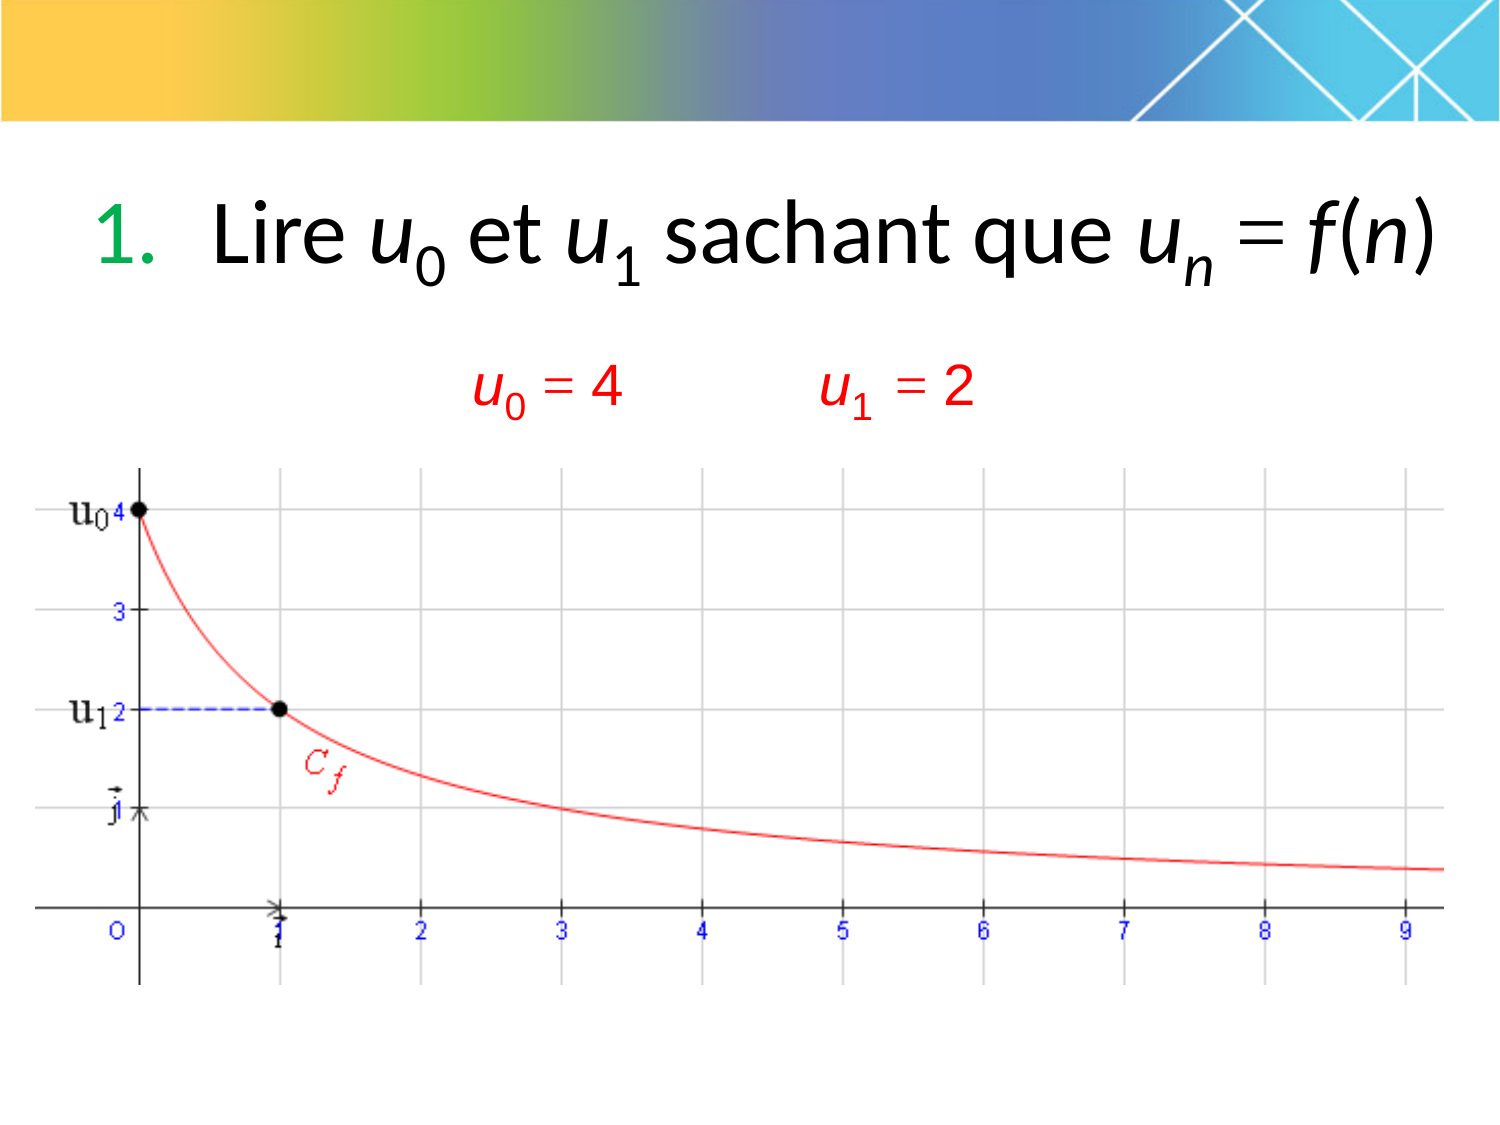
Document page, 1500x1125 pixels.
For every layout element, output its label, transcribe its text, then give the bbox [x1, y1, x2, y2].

picture [35, 468, 1444, 985]
title Lire u0 et u1 sachant que un = f(n) [75, 164, 1500, 305]
text_box u0 = 4 u1 = 2 [457, 339, 1055, 436]
picture [0, 0, 1500, 123]
